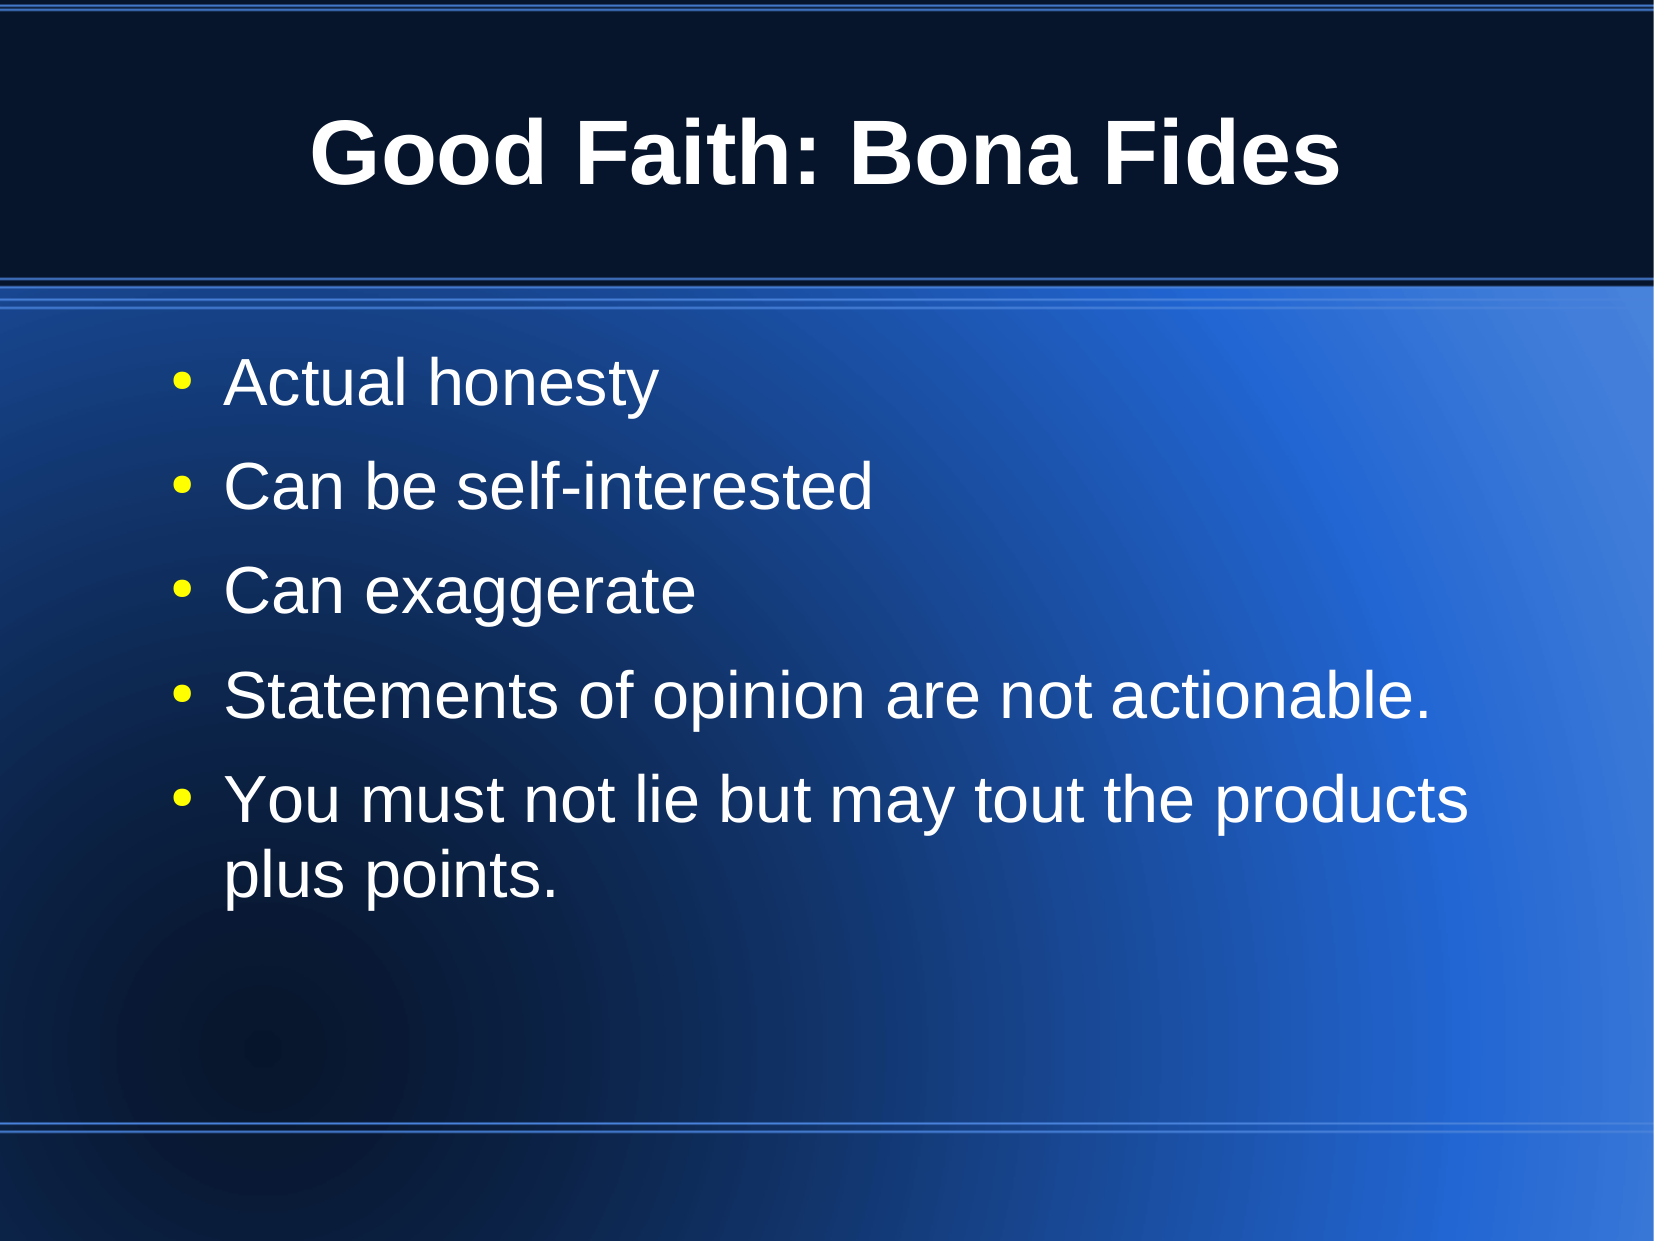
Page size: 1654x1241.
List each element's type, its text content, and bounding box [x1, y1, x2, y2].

list Actual honesty Can be self-interested Can exaggerate Statements of opinion are not actionable. You must not lie but may tout the products plus points. [152, 344, 1534, 1127]
title Good Faith: Bona Fides [82, 49, 1571, 257]
picture [0, 0, 1654, 1241]
